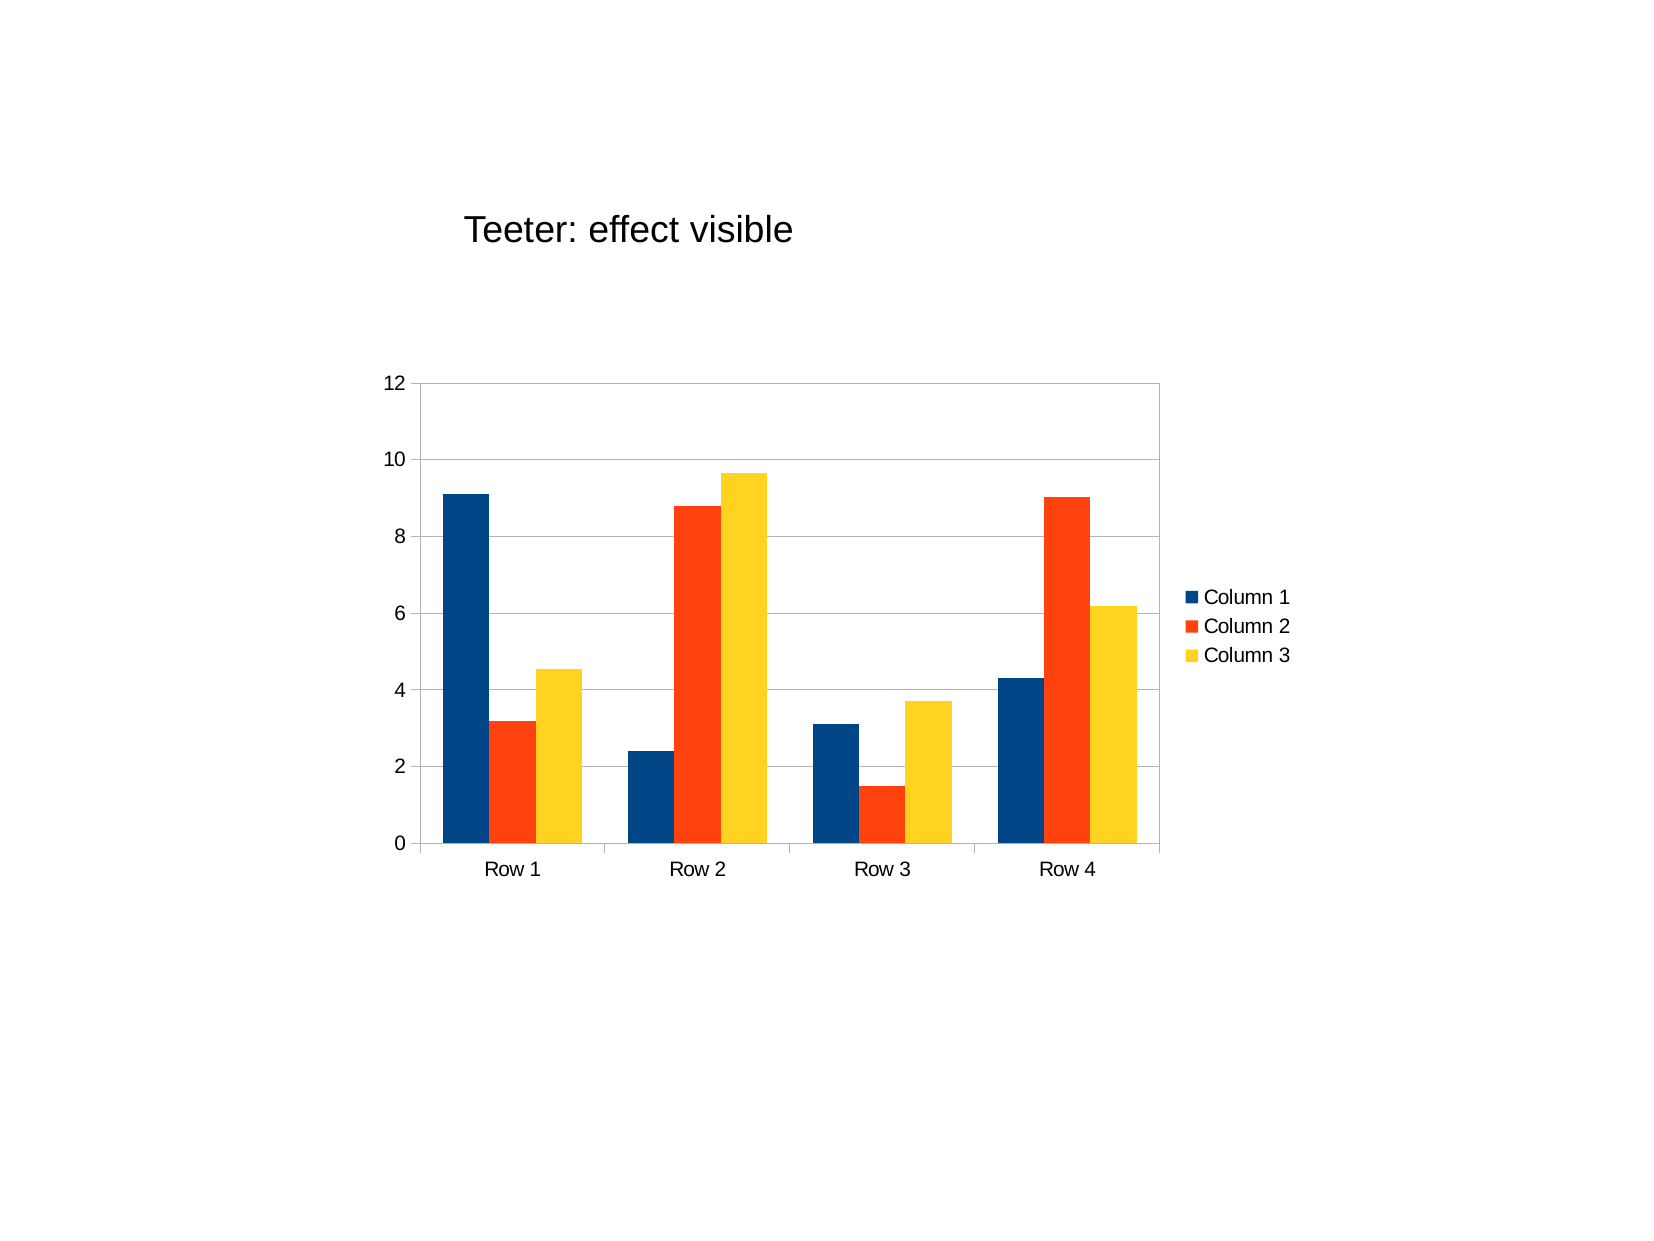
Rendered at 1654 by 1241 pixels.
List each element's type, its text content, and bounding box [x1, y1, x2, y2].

text_box Teeter: effect visible [448, 200, 1158, 258]
chart [364, 360, 1310, 893]
